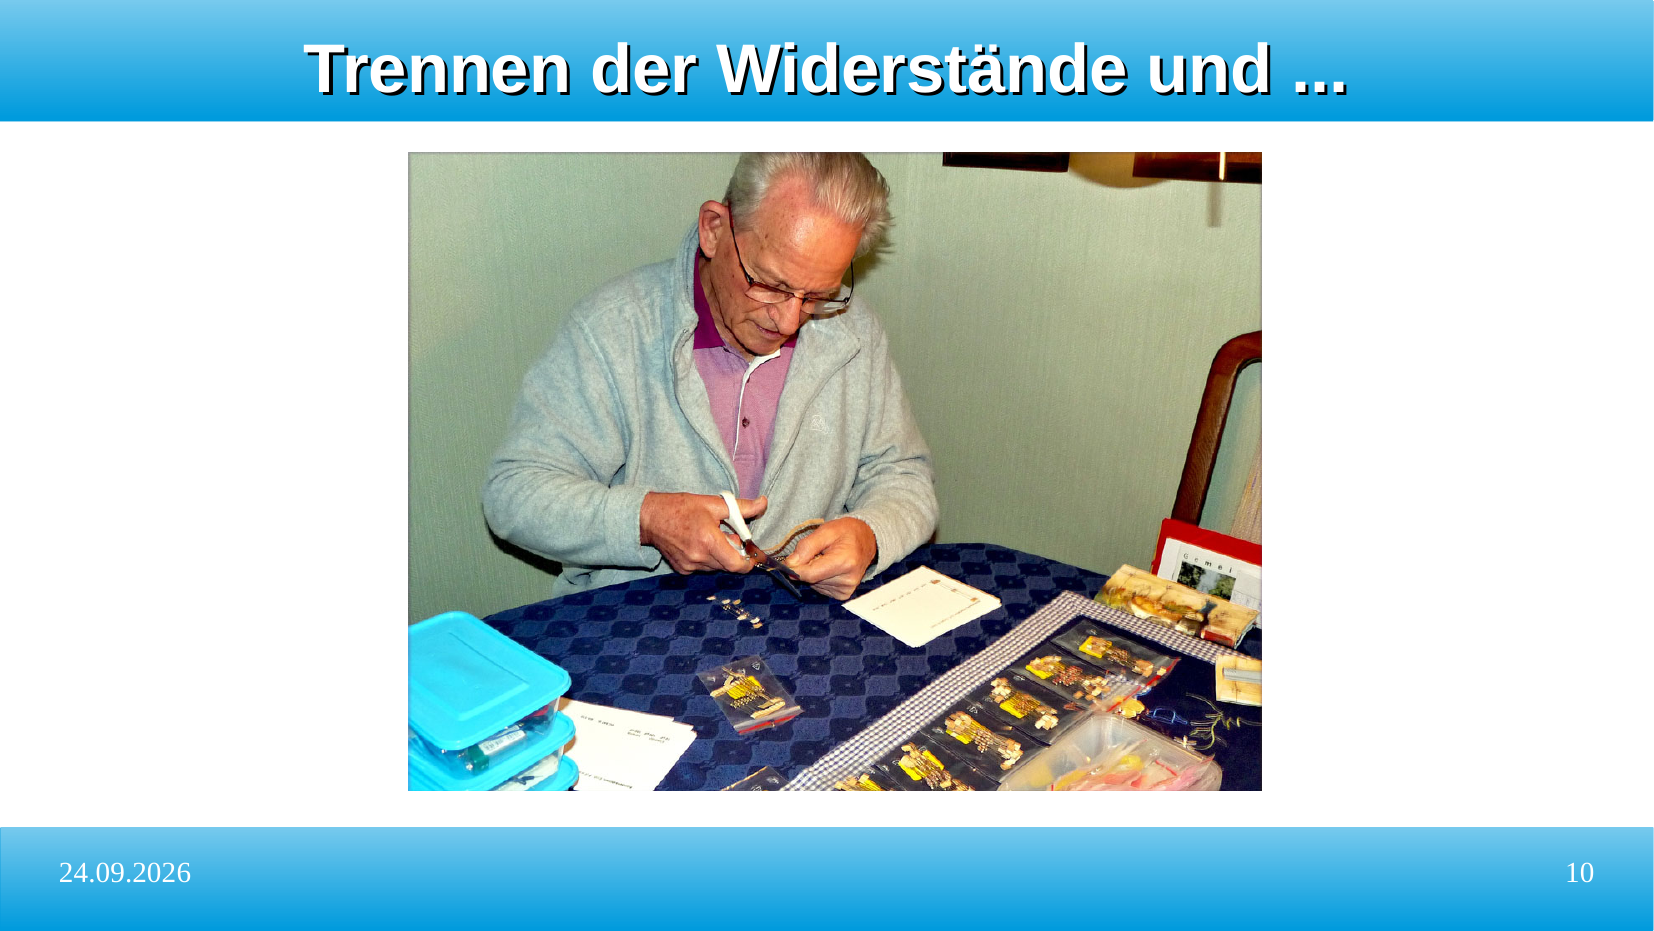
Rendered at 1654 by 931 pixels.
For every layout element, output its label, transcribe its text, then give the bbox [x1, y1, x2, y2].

picture [408, 152, 1262, 791]
title Trennen der Widerstände und ... [59, 29, 1595, 108]
